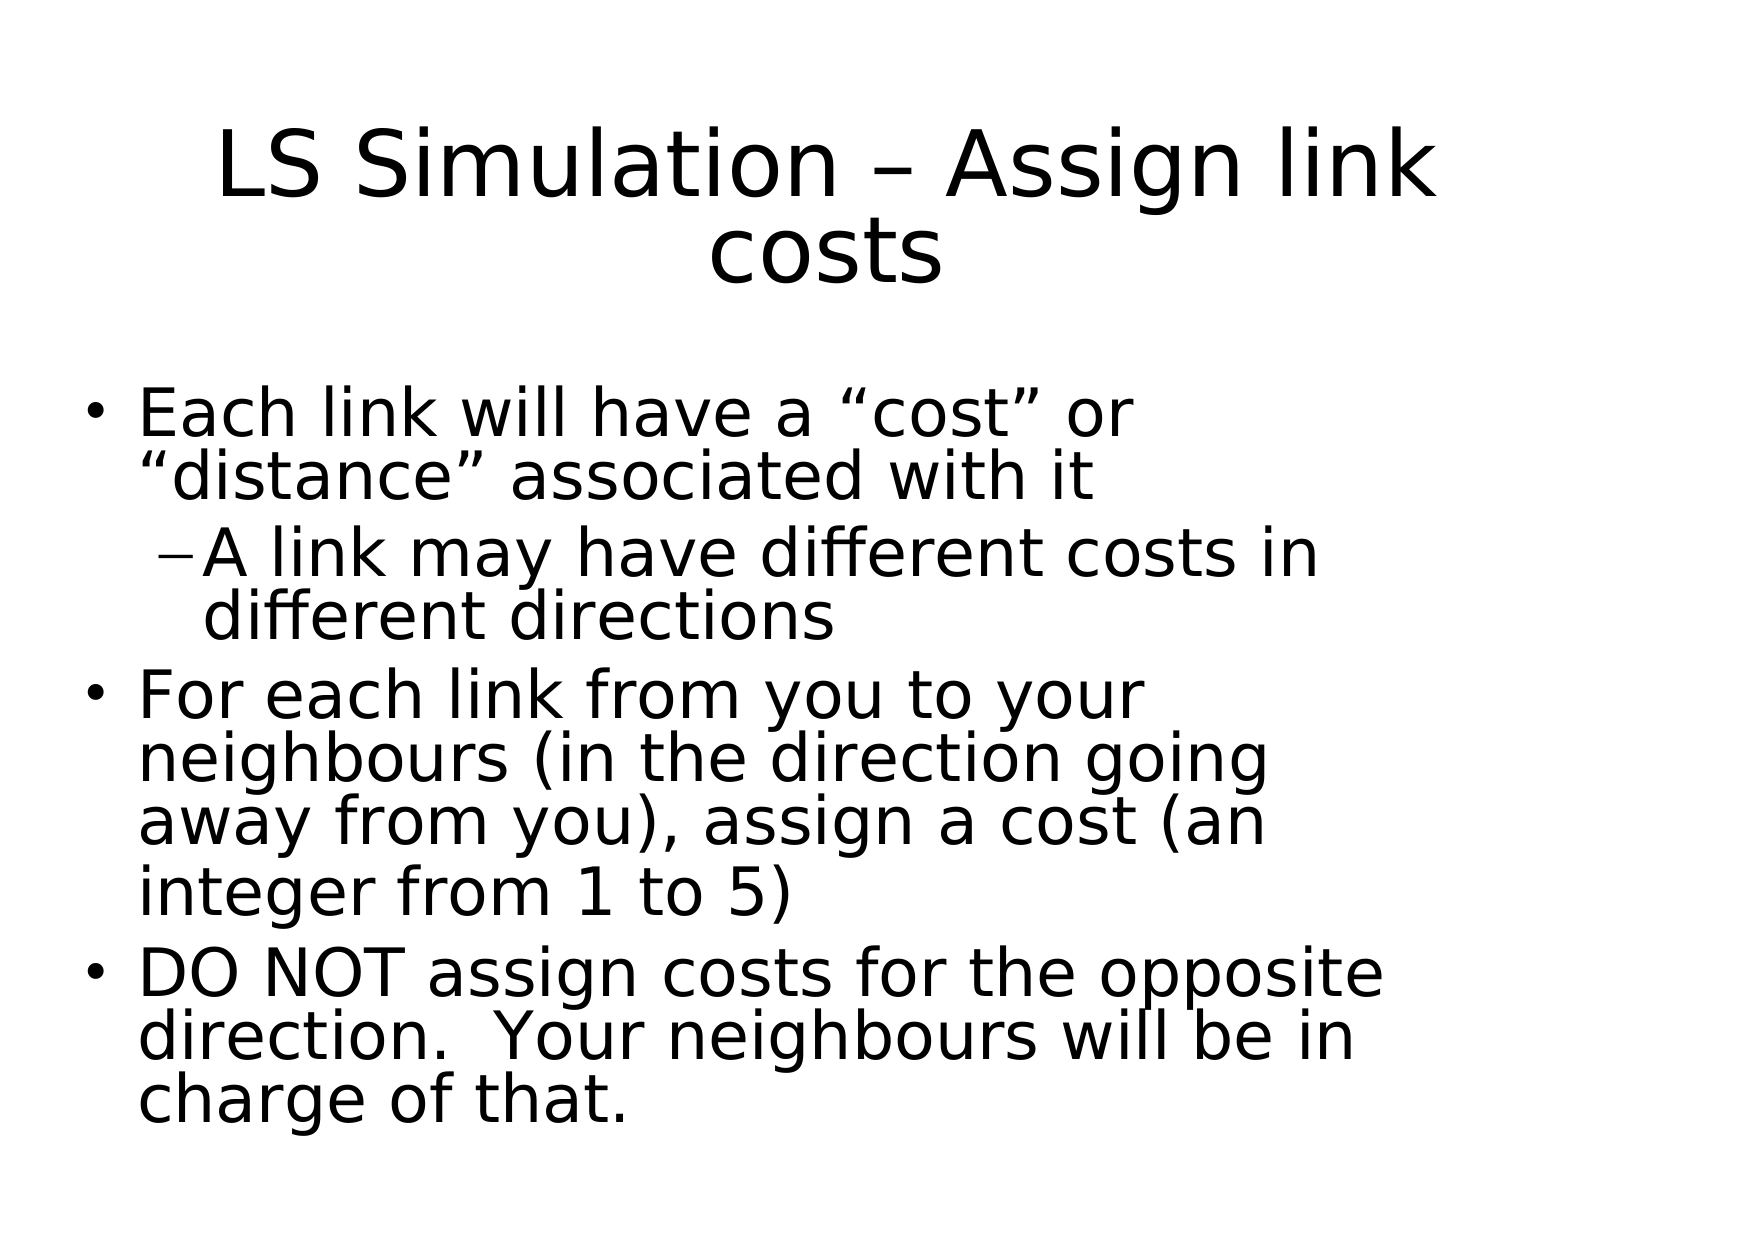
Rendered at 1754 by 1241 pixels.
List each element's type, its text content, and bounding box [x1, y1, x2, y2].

list Each link will have a “cost” or “distance” associated with it A link may have different costs in different directions For each link from you to your neighbours (in the direction going away from you), assign a cost (an integer from 1 to 5)‏ DO NOT assign costs for the opposite direction. Your neighbours will be in charge of that. [69, 378, 1476, 1224]
title LS Simulation – Assign link costs [123, 90, 1530, 337]
